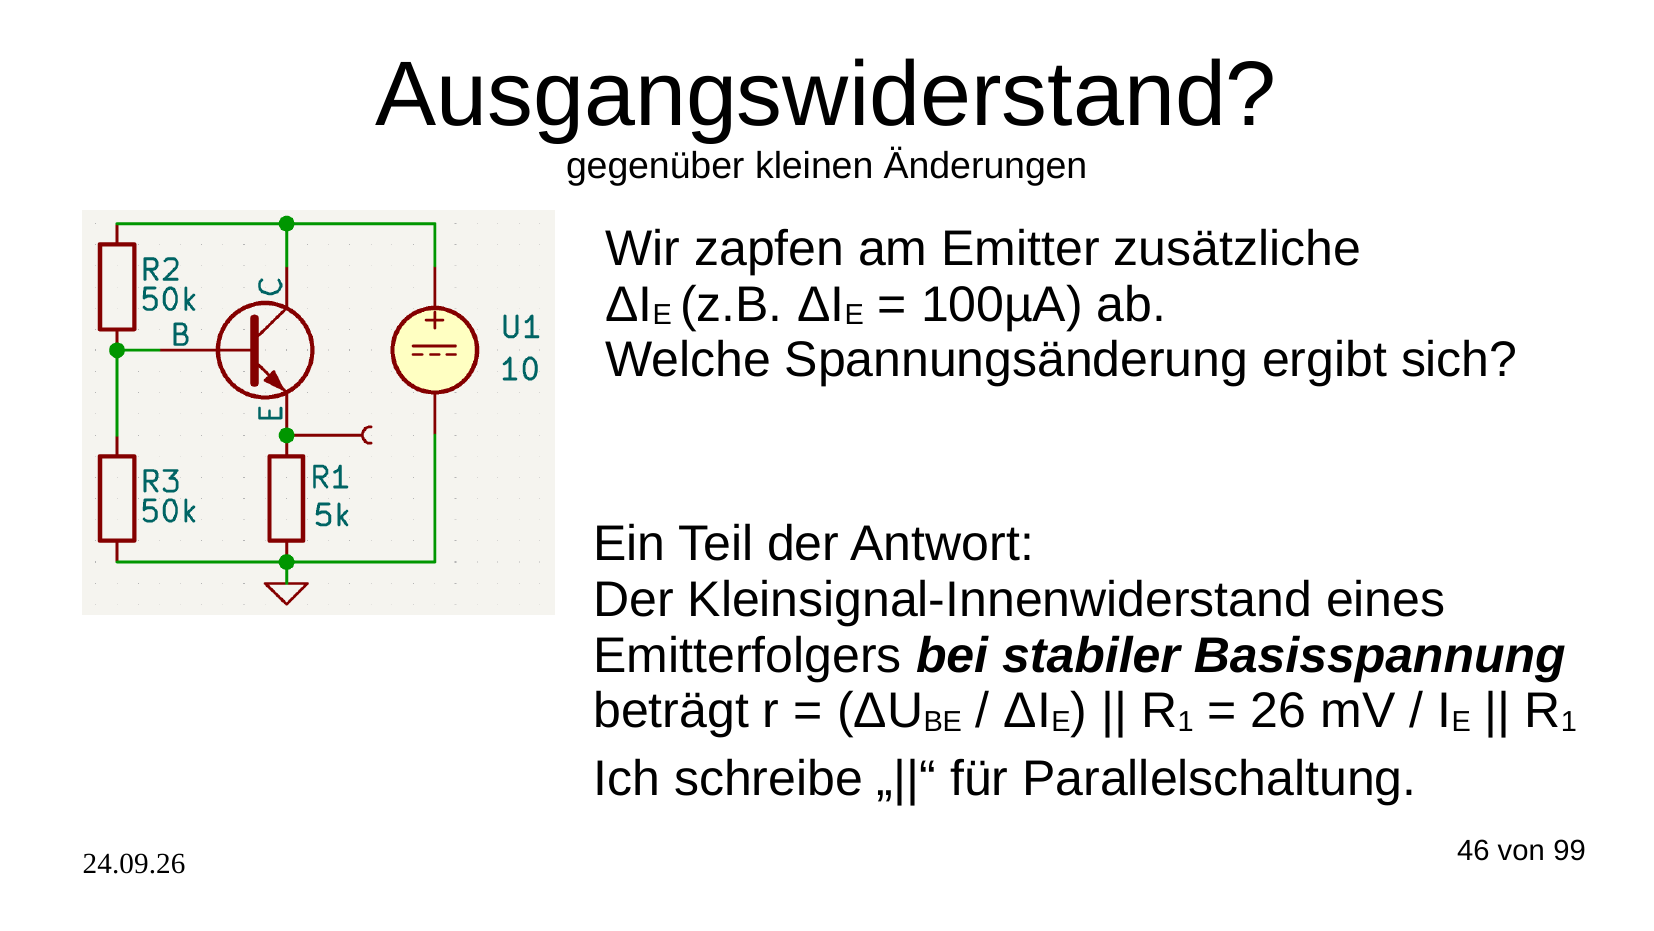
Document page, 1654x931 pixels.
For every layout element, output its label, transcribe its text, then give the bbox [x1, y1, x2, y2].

title Ausgangswiderstand? gegenüber kleinen Änderungen [82, 37, 1571, 193]
text_box Wir zapfen am Emitter zusätzliche ΔIE (z.B. ΔIE = 100µA) ab. Welche Spannungsänderung ergibt sich? [590, 212, 1654, 463]
picture [82, 210, 555, 615]
text_box Ein Teil der Antwort: Der Kleinsignal-Innenwiderstand eines Emitterfolgers bei stabiler Basisspannung beträgt r = (ΔUBE / ΔIE) || R1 = 26 mV / IE || R1 Ich schreibe „||“ für Parallelschaltung. [578, 507, 1619, 851]
